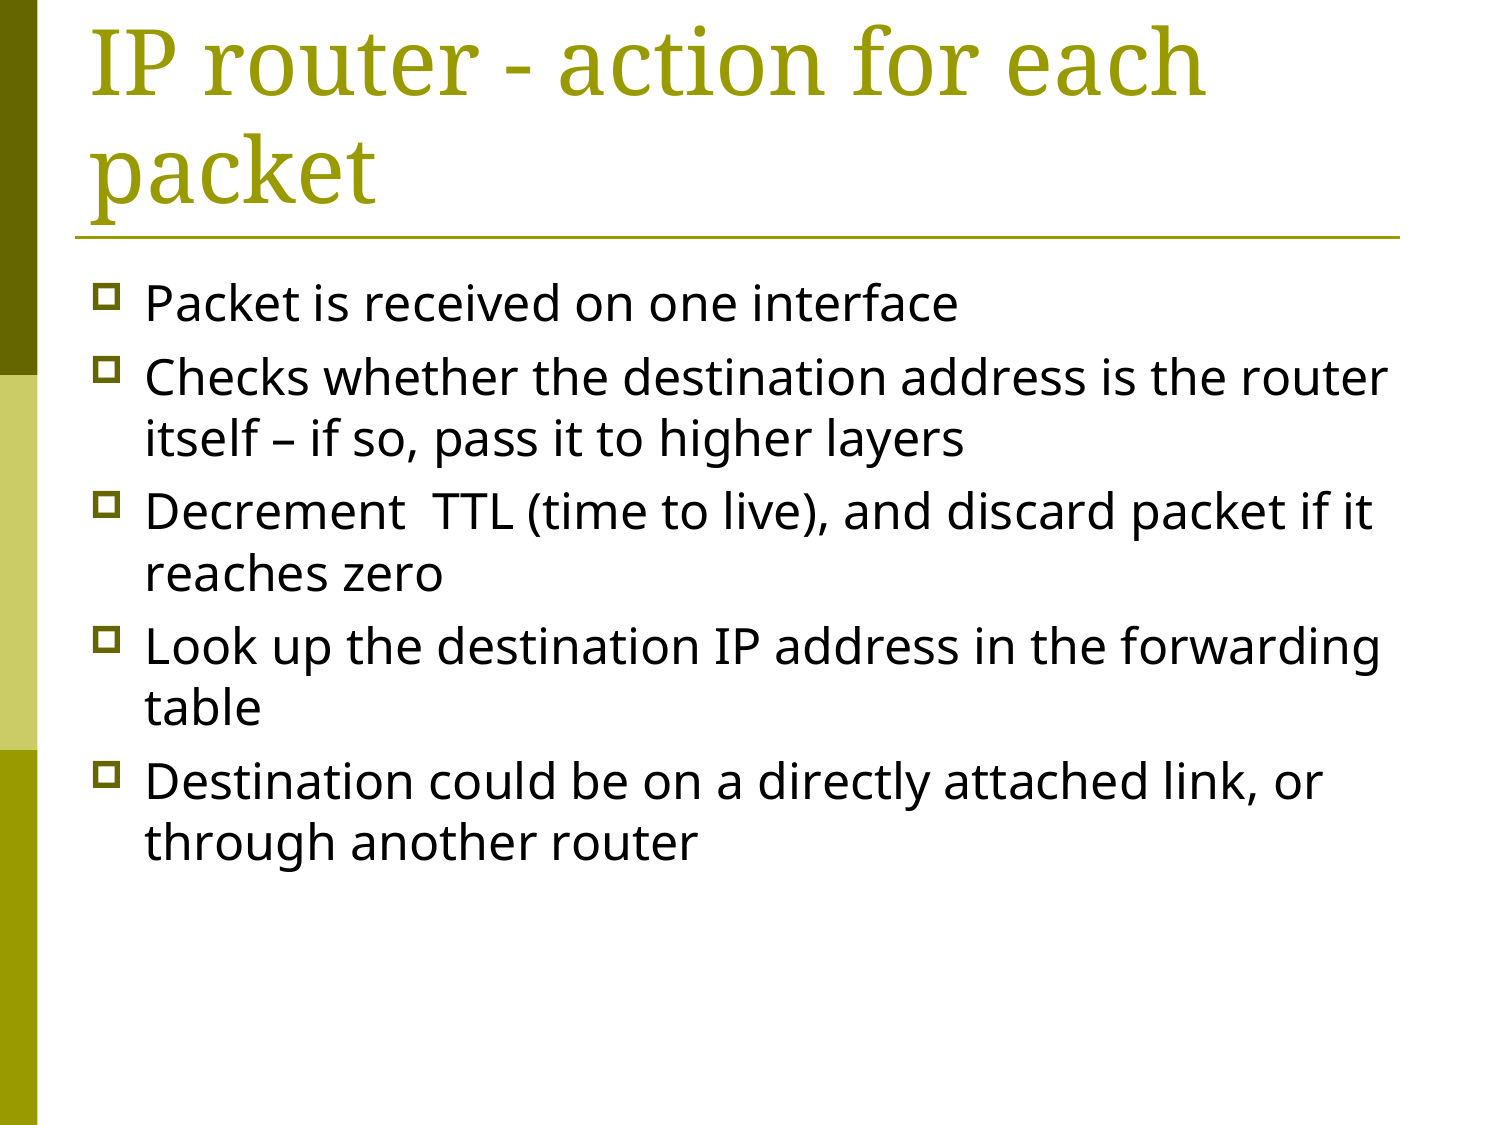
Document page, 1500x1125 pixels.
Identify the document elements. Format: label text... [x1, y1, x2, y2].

list Packet is received on one interface Checks whether the destination address is the router itself – if so, pass it to higher layers Decrement TTL (time to live), and discard packet if it reaches zero Look up the destination IP address in the forwarding table Destination could be on a directly attached link, or through another router [75, 262, 1426, 1006]
title IP router - action for each packet [75, 3, 1426, 233]
